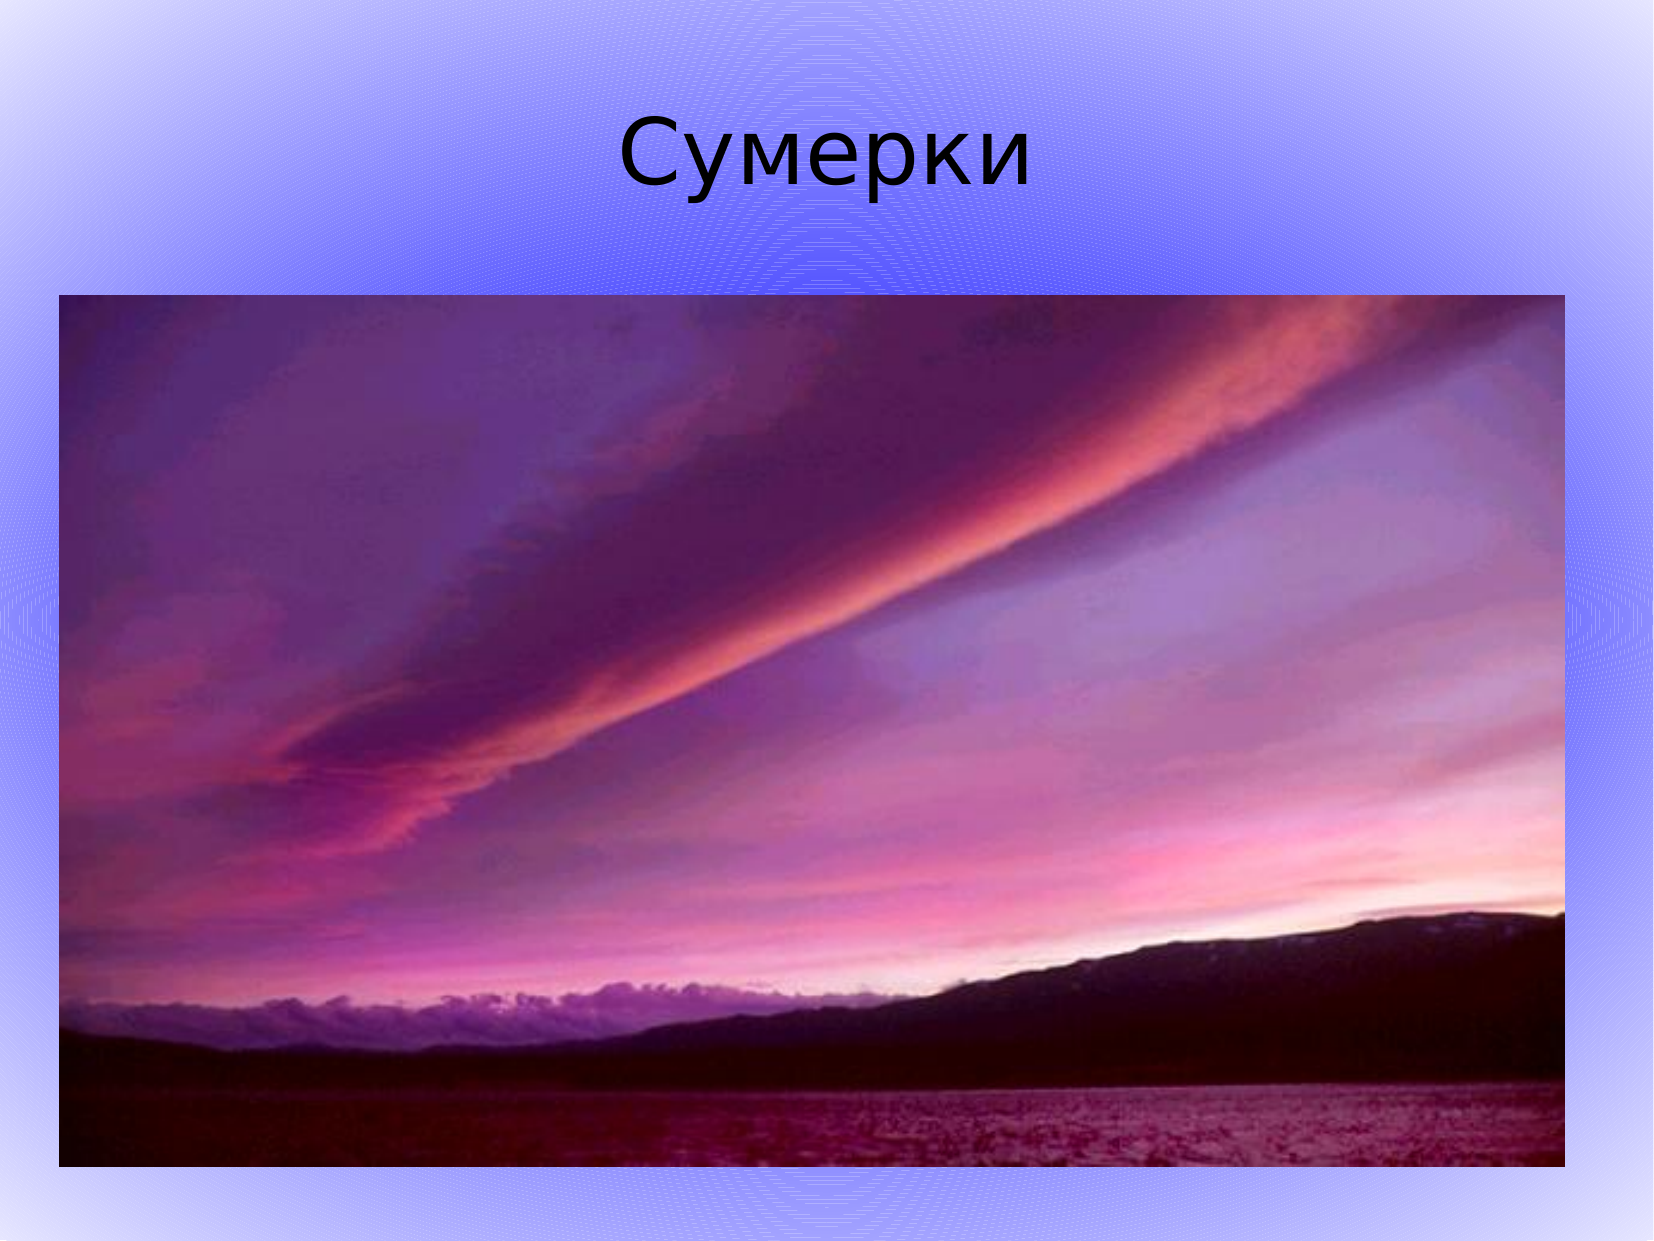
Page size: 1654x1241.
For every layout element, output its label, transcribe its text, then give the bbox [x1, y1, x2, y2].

title Сумерки [82, 56, 1571, 250]
picture [59, 295, 1565, 1167]
